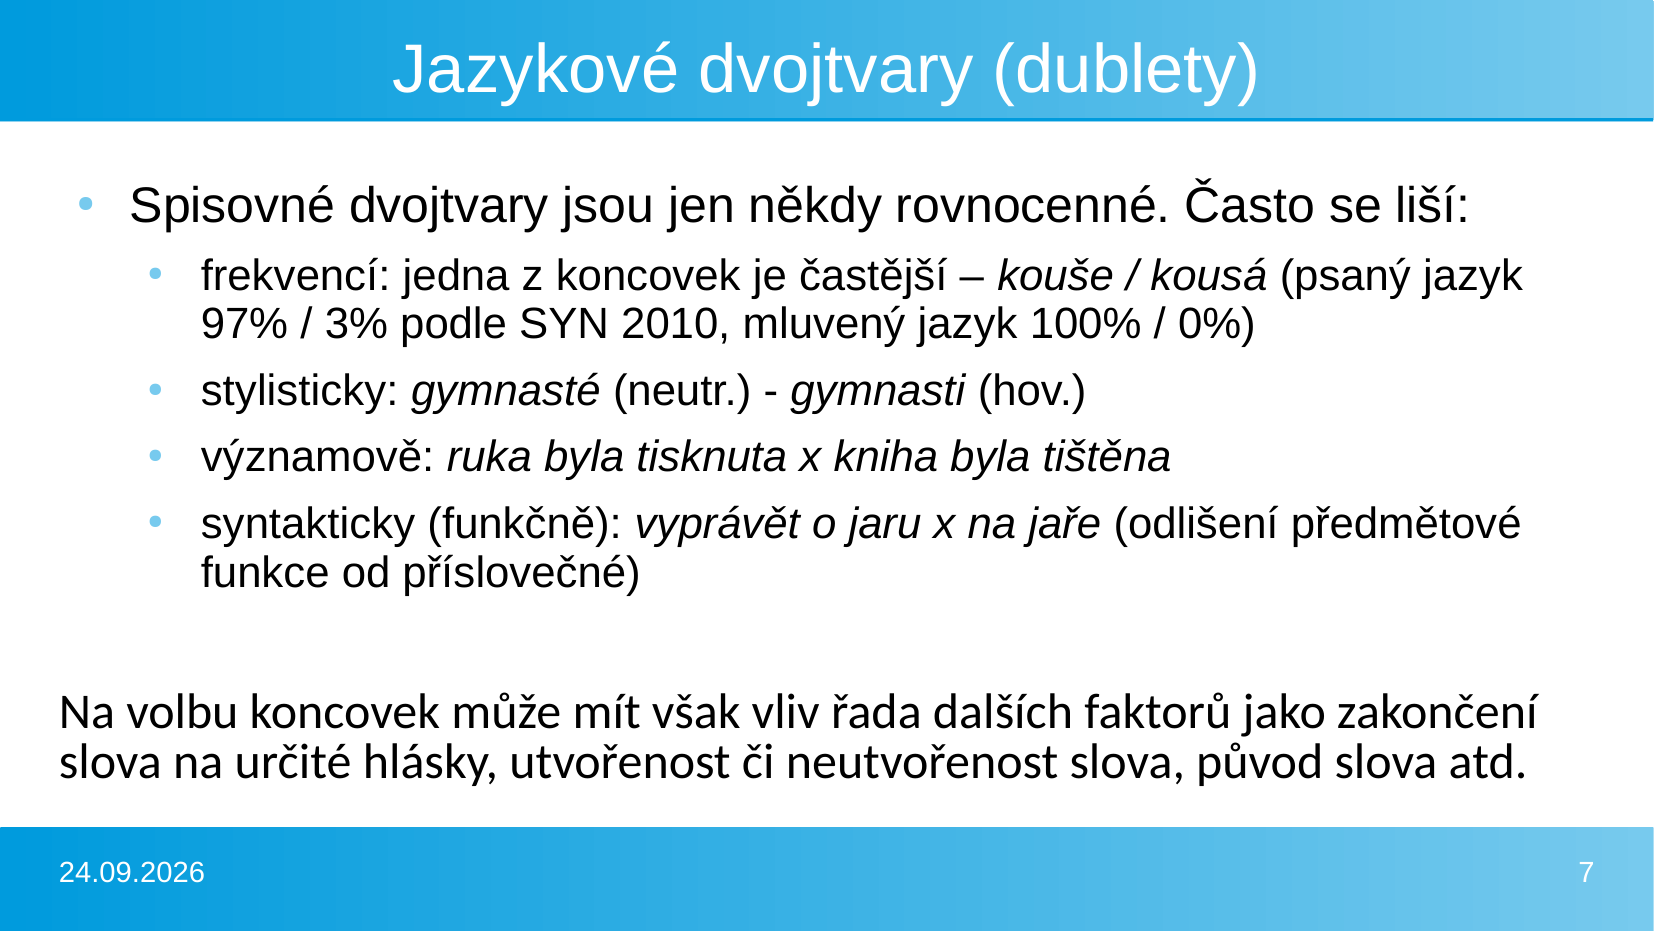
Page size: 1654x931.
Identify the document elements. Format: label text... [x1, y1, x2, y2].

list Spisovné dvojtvary jsou jen někdy rovnocenné. Často se liší: frekvencí: jedna z koncovek je častější – kouše / kousá (psaný jazyk 97% / 3% podle SYN 2010, mluvený jazyk 100% / 0%) stylisticky: gymnasté (neutr.) - gymnasti (hov.) významově: ruka byla tisknuta x kniha byla tištěna syntakticky (funkčně): vyprávět o jaru x na jaře (odlišení předmětové funkce od příslovečné) Na volbu koncovek může mít však vliv řada dalších faktorů jako zakončení slova na určité hlásky, utvořenost či neutvořenost slova, původ slova atd. [59, 177, 1595, 768]
title Jazykové dvojtvary (dublety) [59, 29, 1595, 108]
